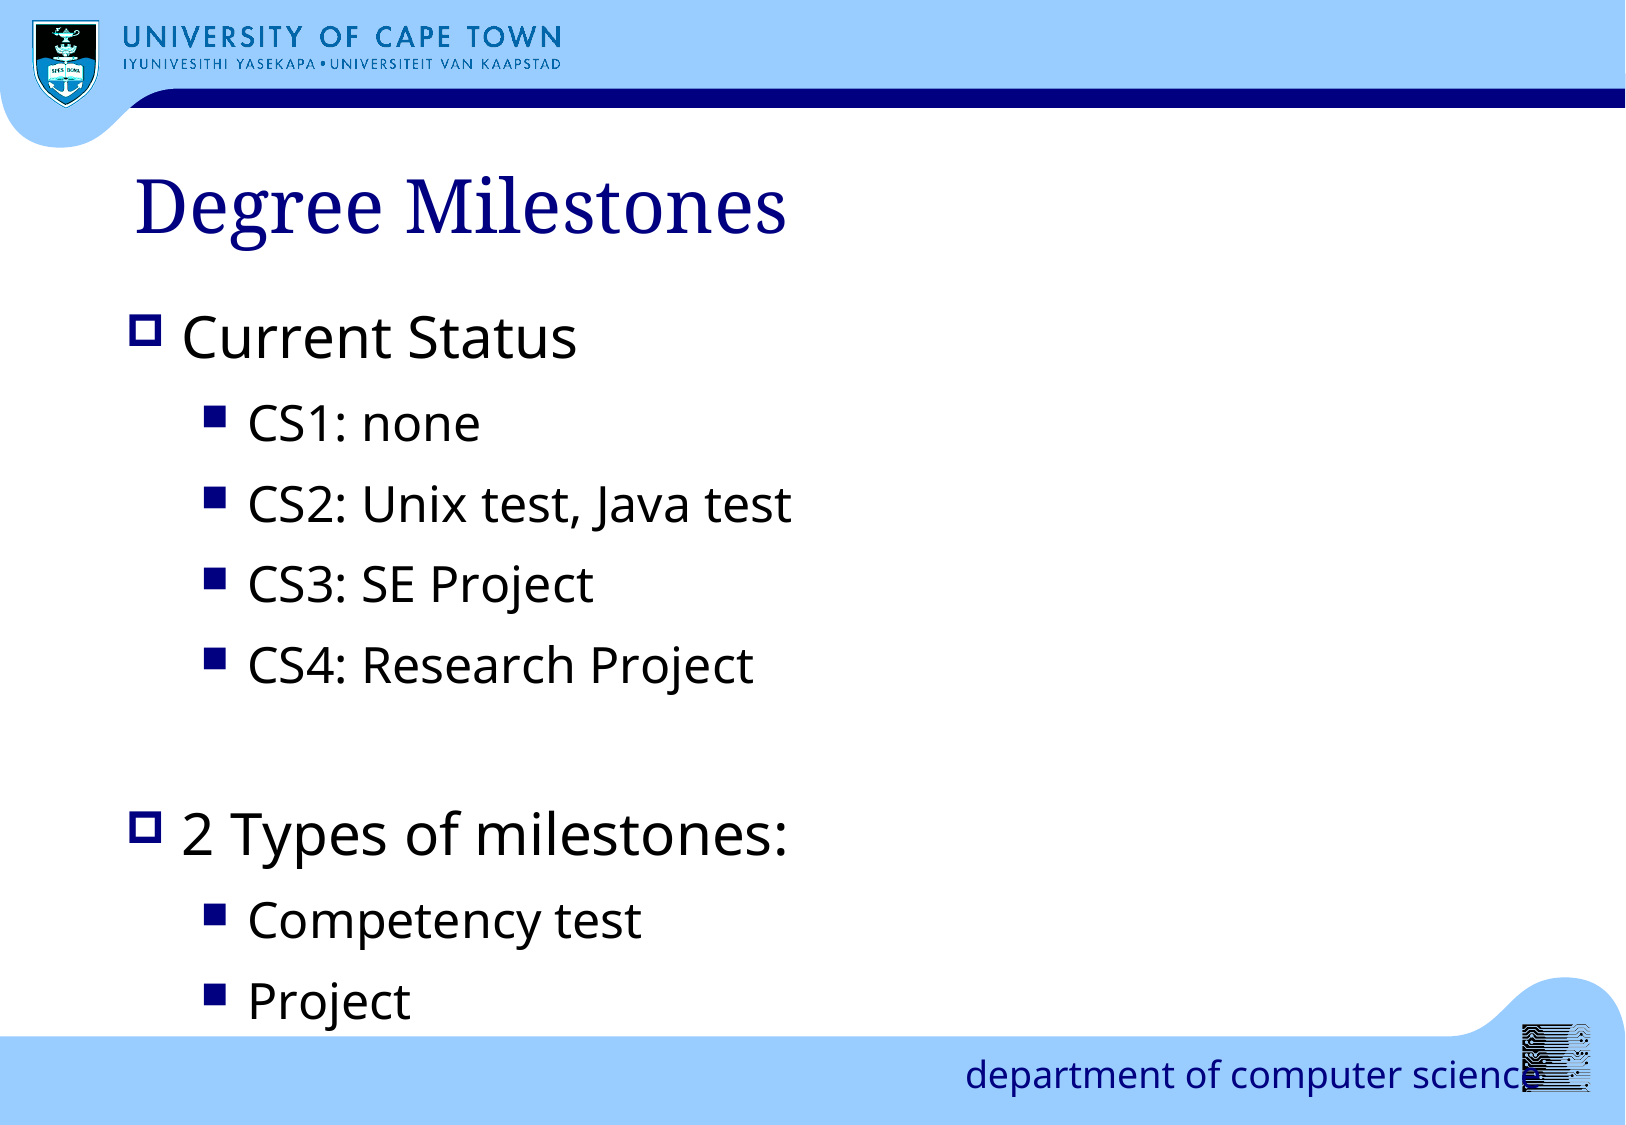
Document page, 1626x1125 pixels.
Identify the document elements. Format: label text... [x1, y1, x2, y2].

picture [120, 23, 563, 71]
picture [32, 20, 100, 109]
list Current Status CS1: none CS2: Unix test, Java test CS3: SE Project CS4: Research Project 2 Types of milestones: Competency test Project [125, 296, 1570, 1039]
picture [1522, 1024, 1591, 1092]
picture [1526, 1070, 1536, 1076]
title Degree Milestones [134, 140, 1571, 268]
